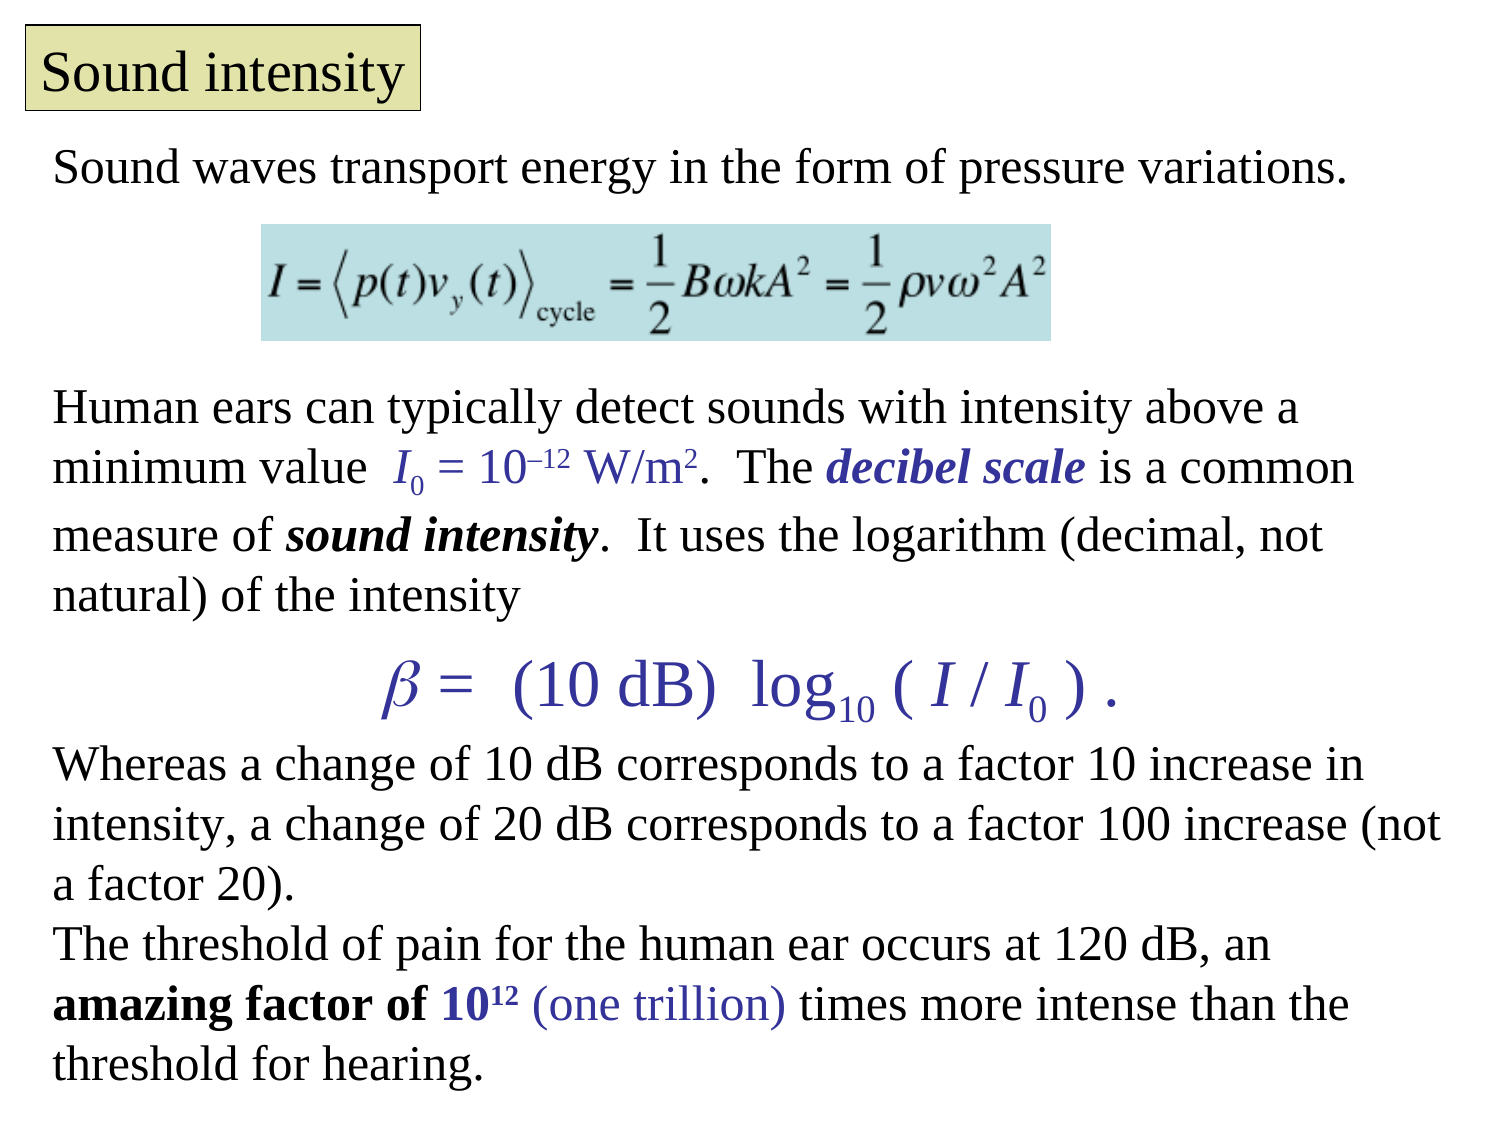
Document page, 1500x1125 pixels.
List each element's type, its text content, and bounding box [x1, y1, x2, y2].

text_box Sound waves transport energy in the form of pressure variations. Human ears can typically detect sounds with intensity above a minimum value I0 = 10–12 W/m2. The decibel scale is a common measure of sound intensity. It uses the logarithm (decimal, not natural) of the intensity β = (10 dB) log10 ( I / I0 ) . Whereas a change of 10 dB corresponds to a factor 10 increase in intensity, a change of 20 dB corresponds to a factor 100 increase (not a factor 20). The threshold of pain for the human ear occurs at 120 dB, an amazing factor of 1012 (one trillion) times more intense than the threshold for hearing. [37, 125, 1463, 1099]
text_box Sound intensity [25, 24, 421, 111]
picture [261, 224, 1051, 342]
